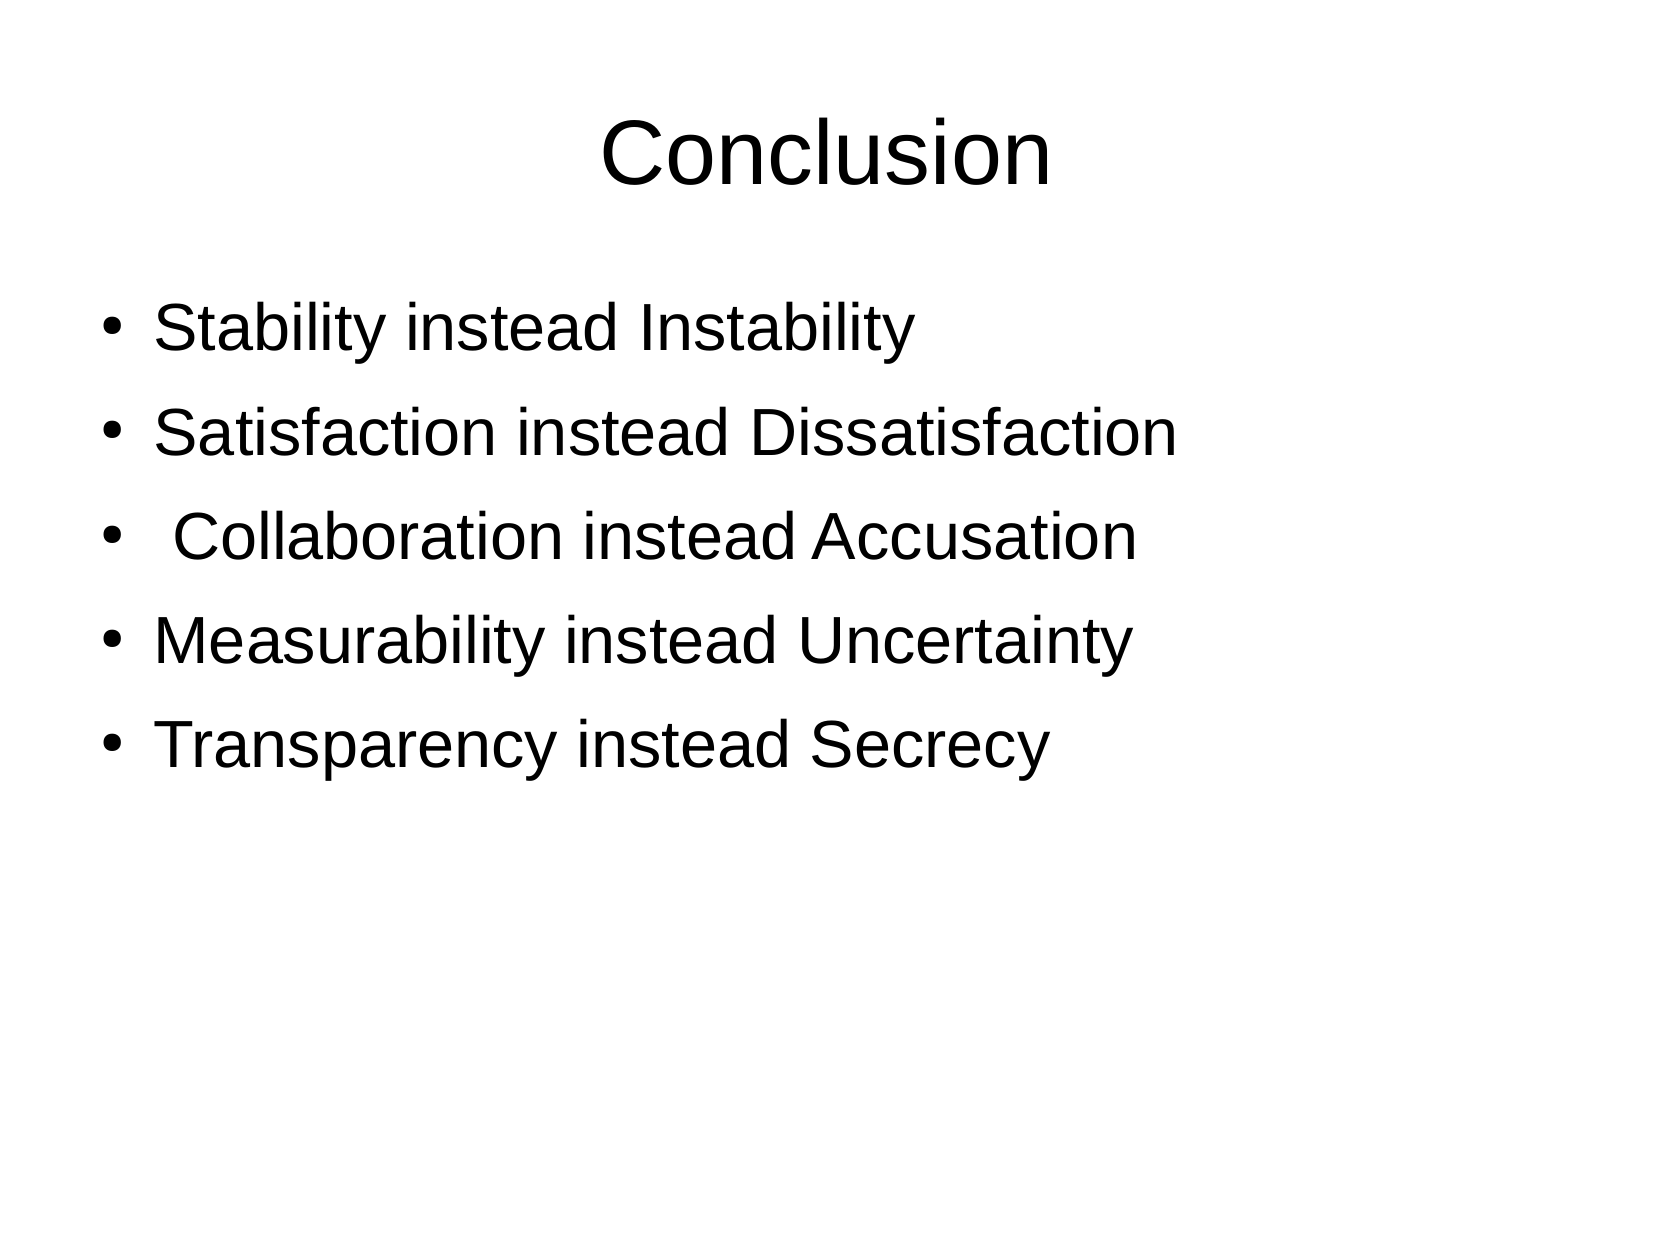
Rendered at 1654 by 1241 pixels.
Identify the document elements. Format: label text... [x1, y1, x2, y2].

list Stability instead Instability Satisfaction instead Dissatisfaction Collaboration instead Accusation Measurability instead Uncertainty Transparency instead Secrecy [82, 290, 1571, 1109]
title Conclusion [82, 49, 1571, 257]
